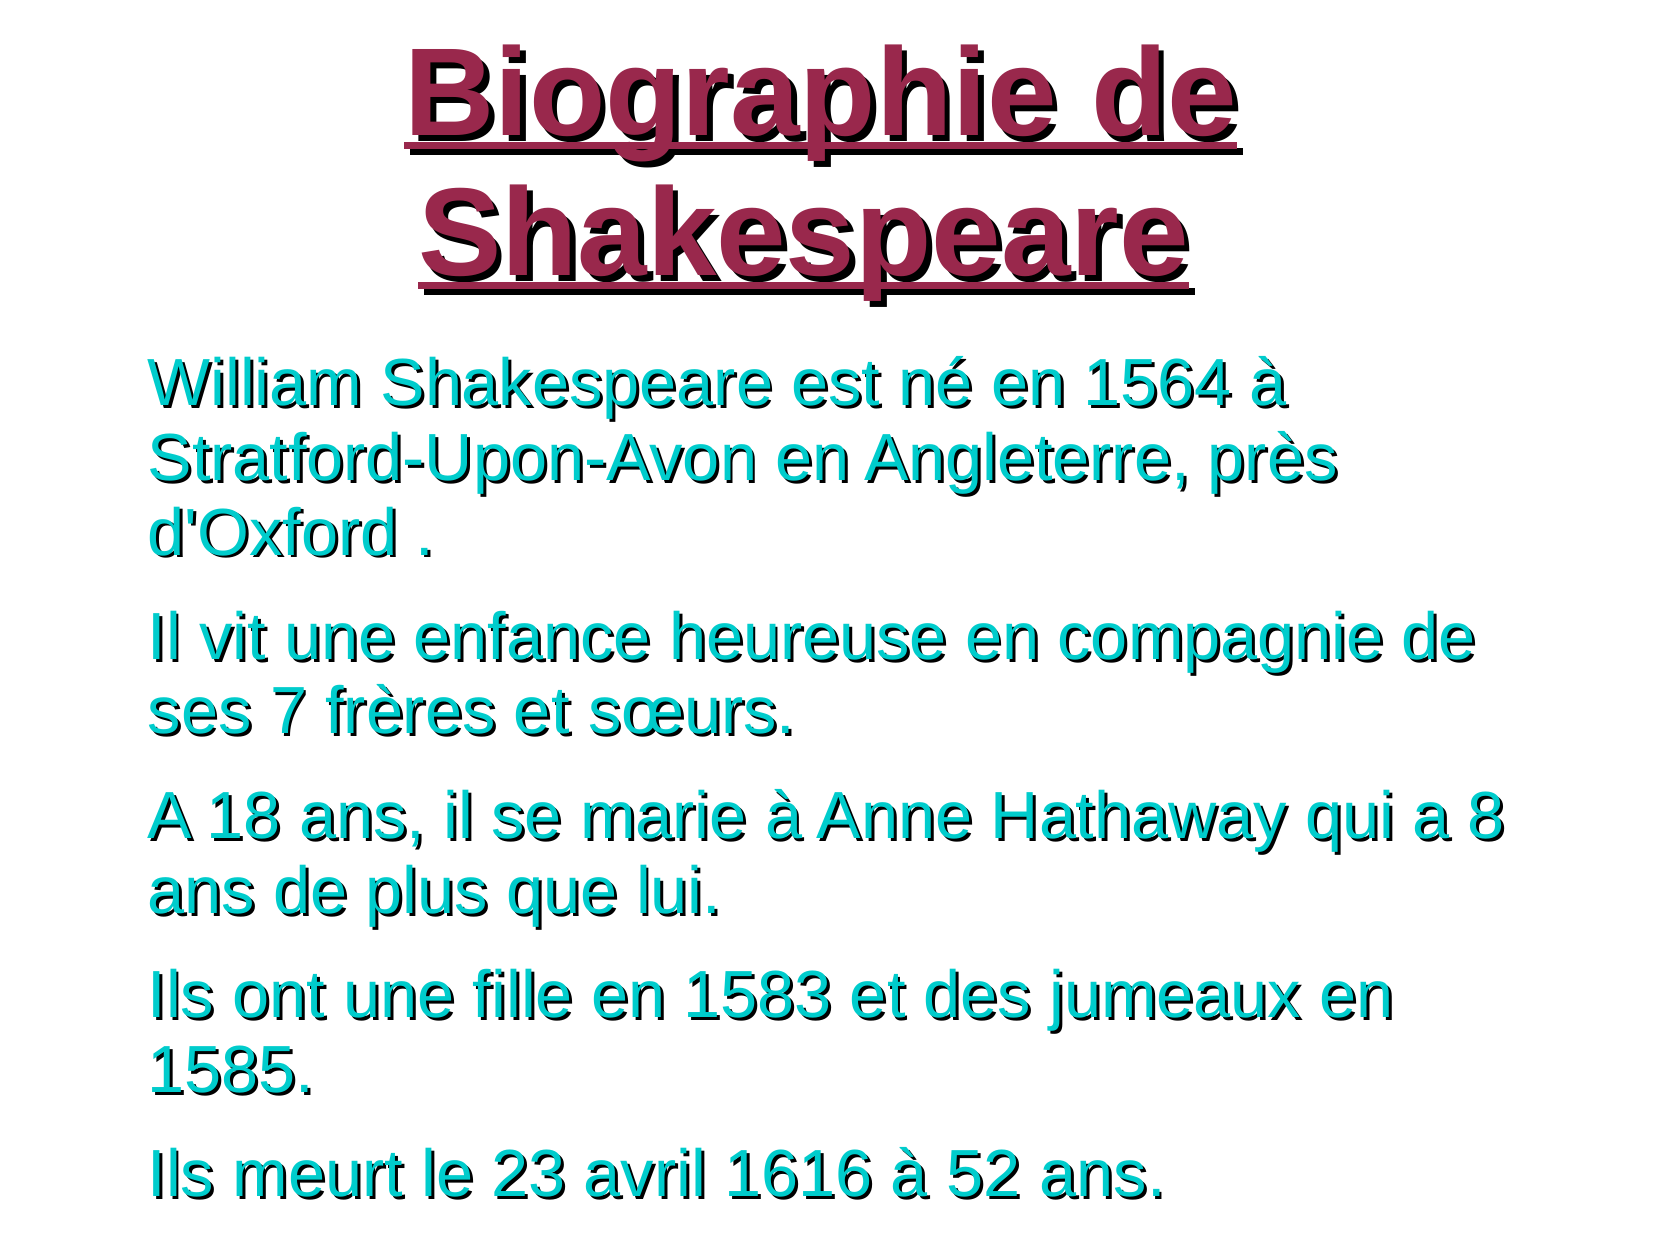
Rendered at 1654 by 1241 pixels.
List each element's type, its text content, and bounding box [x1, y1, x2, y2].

title Biographie de Shakespeare [76, 22, 1565, 303]
list William Shakespeare est né en 1564 à Stratford-Upon-Avon en Angleterre, près d'Oxford . Il vit une enfance heureuse en compagnie de ses 7 frères et sœurs. A 18 ans, il se marie à Anne Hathaway qui a 8 ans de plus que lui. Ils ont une fille en 1583 et des jumeaux en 1585. Ils meurt le 23 avril 1616 à 52 ans. [76, 345, 1565, 1211]
